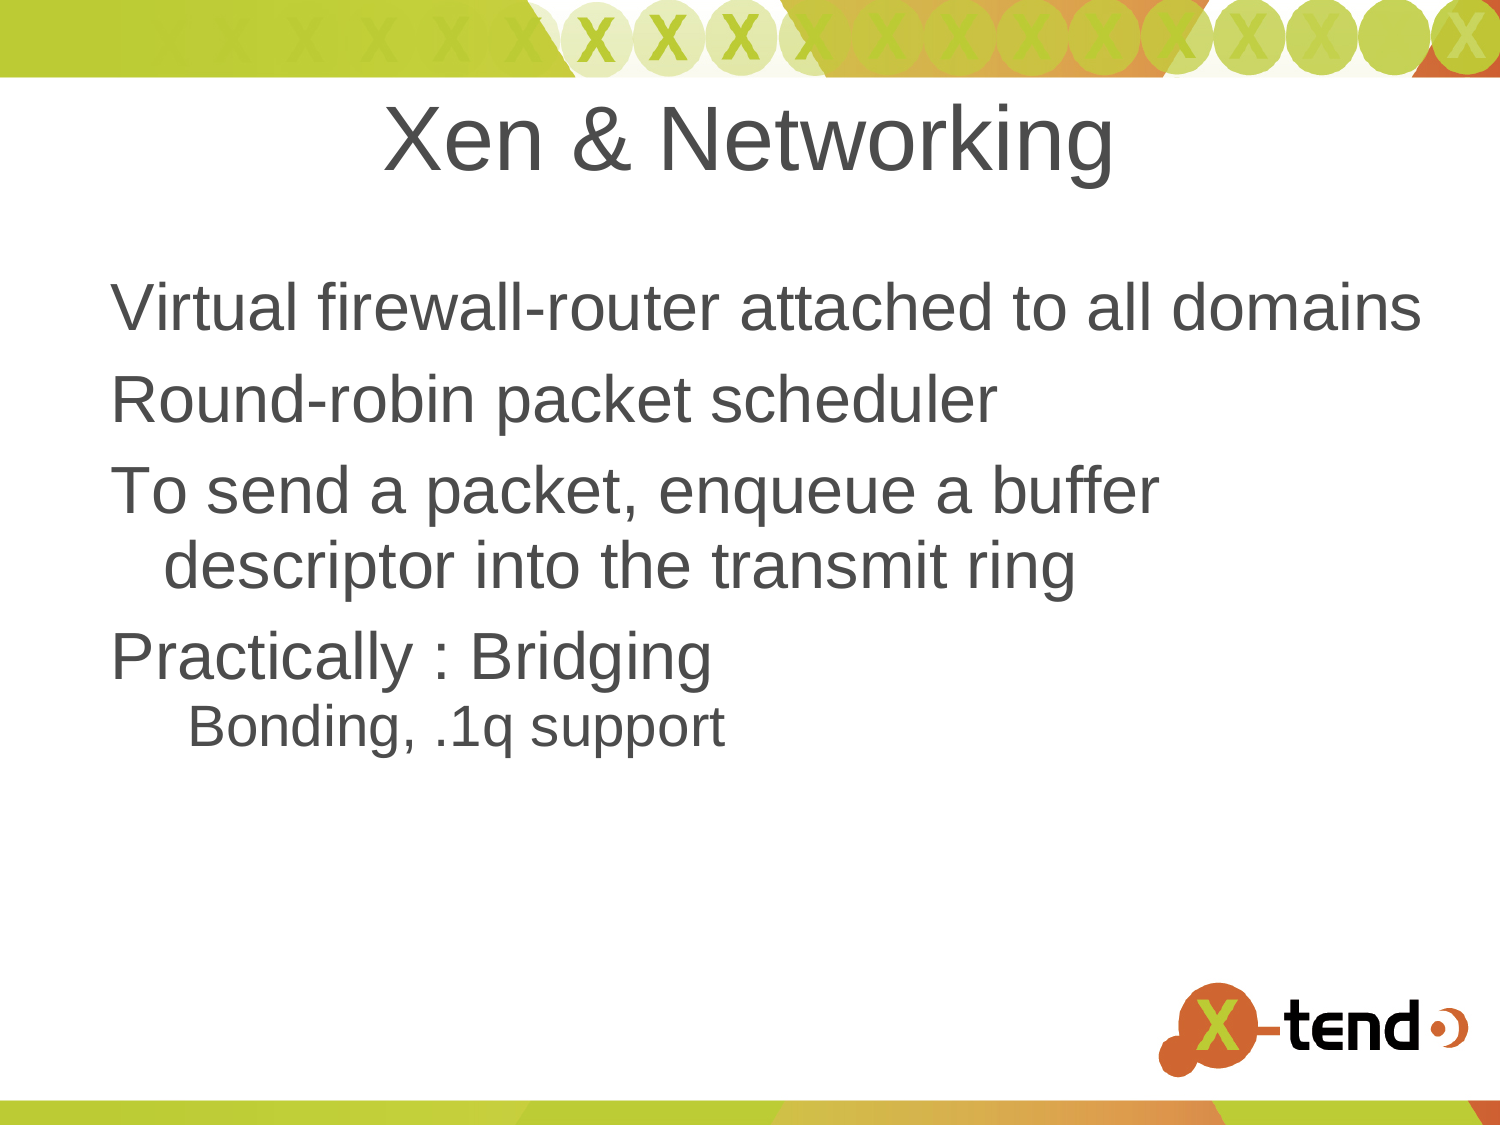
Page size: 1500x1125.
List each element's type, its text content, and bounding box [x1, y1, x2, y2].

list Virtual firewall-router attached to all domains Round-robin packet scheduler To send a packet, enqueue a buffer descriptor into the transmit ring Practically : Bridging Bonding, .1q support [78, 262, 1476, 1113]
picture [0, 0, 1500, 1125]
title Xen & Networking [75, 45, 1426, 233]
